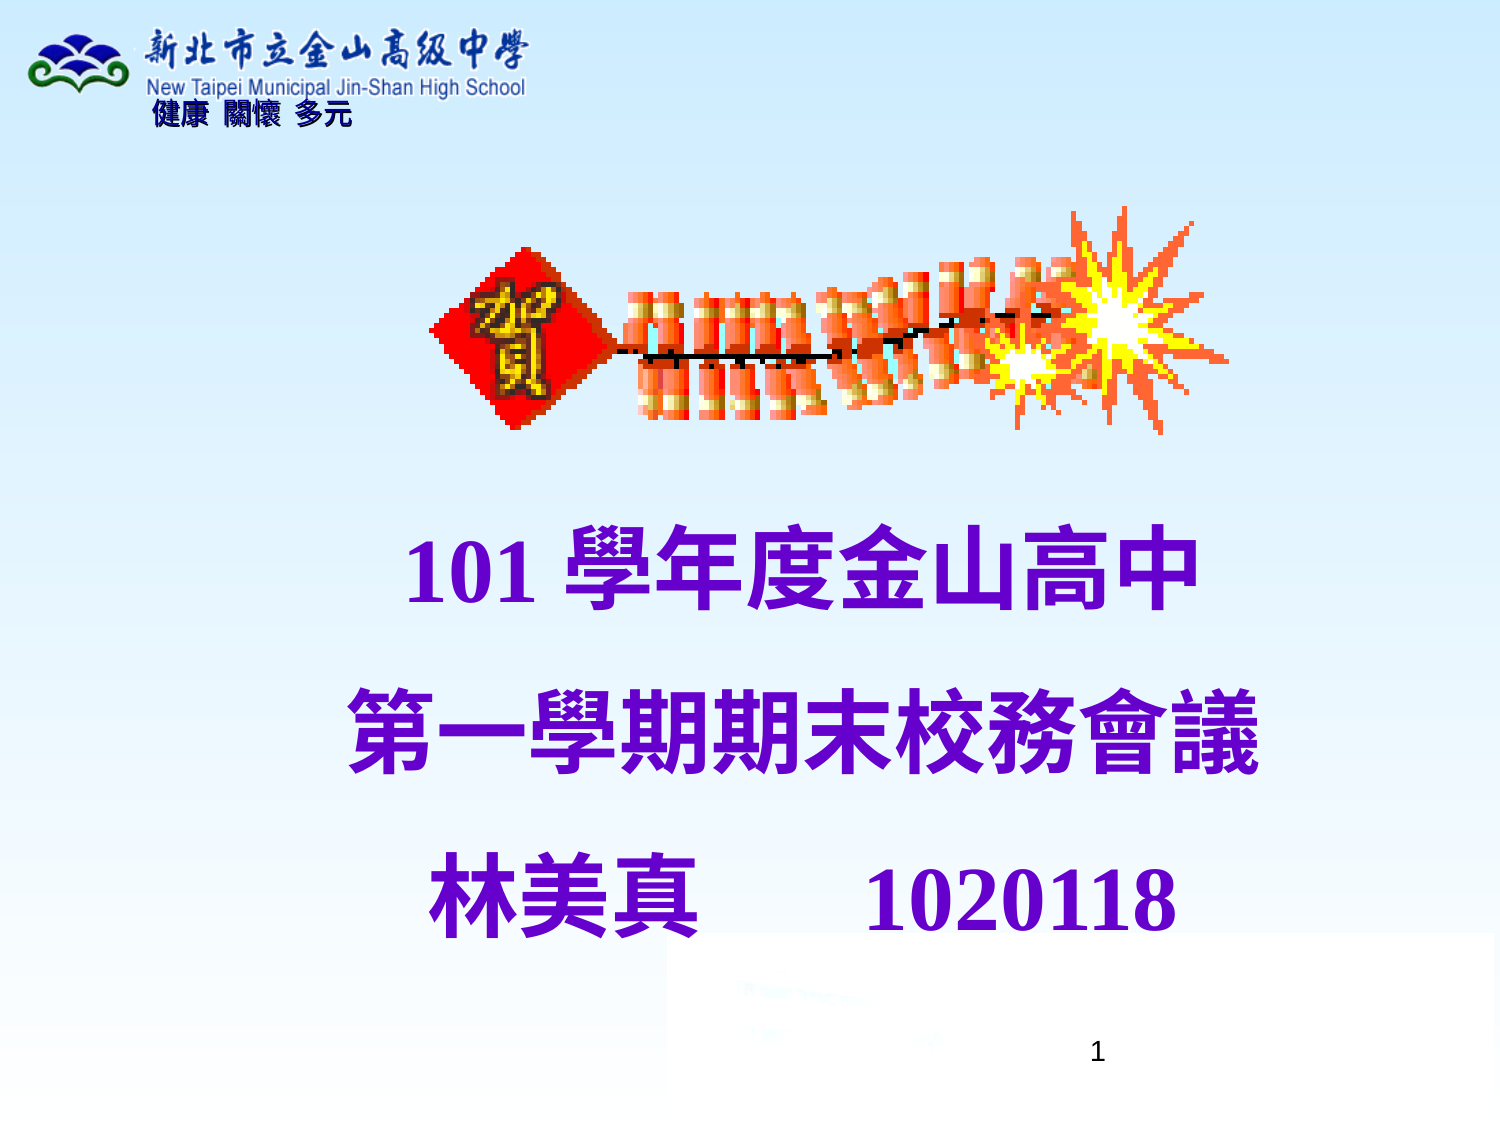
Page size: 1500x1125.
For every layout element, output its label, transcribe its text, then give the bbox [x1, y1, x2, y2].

text_box [1074, 1024, 1426, 1103]
text_box 101學年度金山高中 第一學期期末校務會議 林美真 1020118 [242, 503, 1365, 959]
picture [419, 196, 1235, 492]
